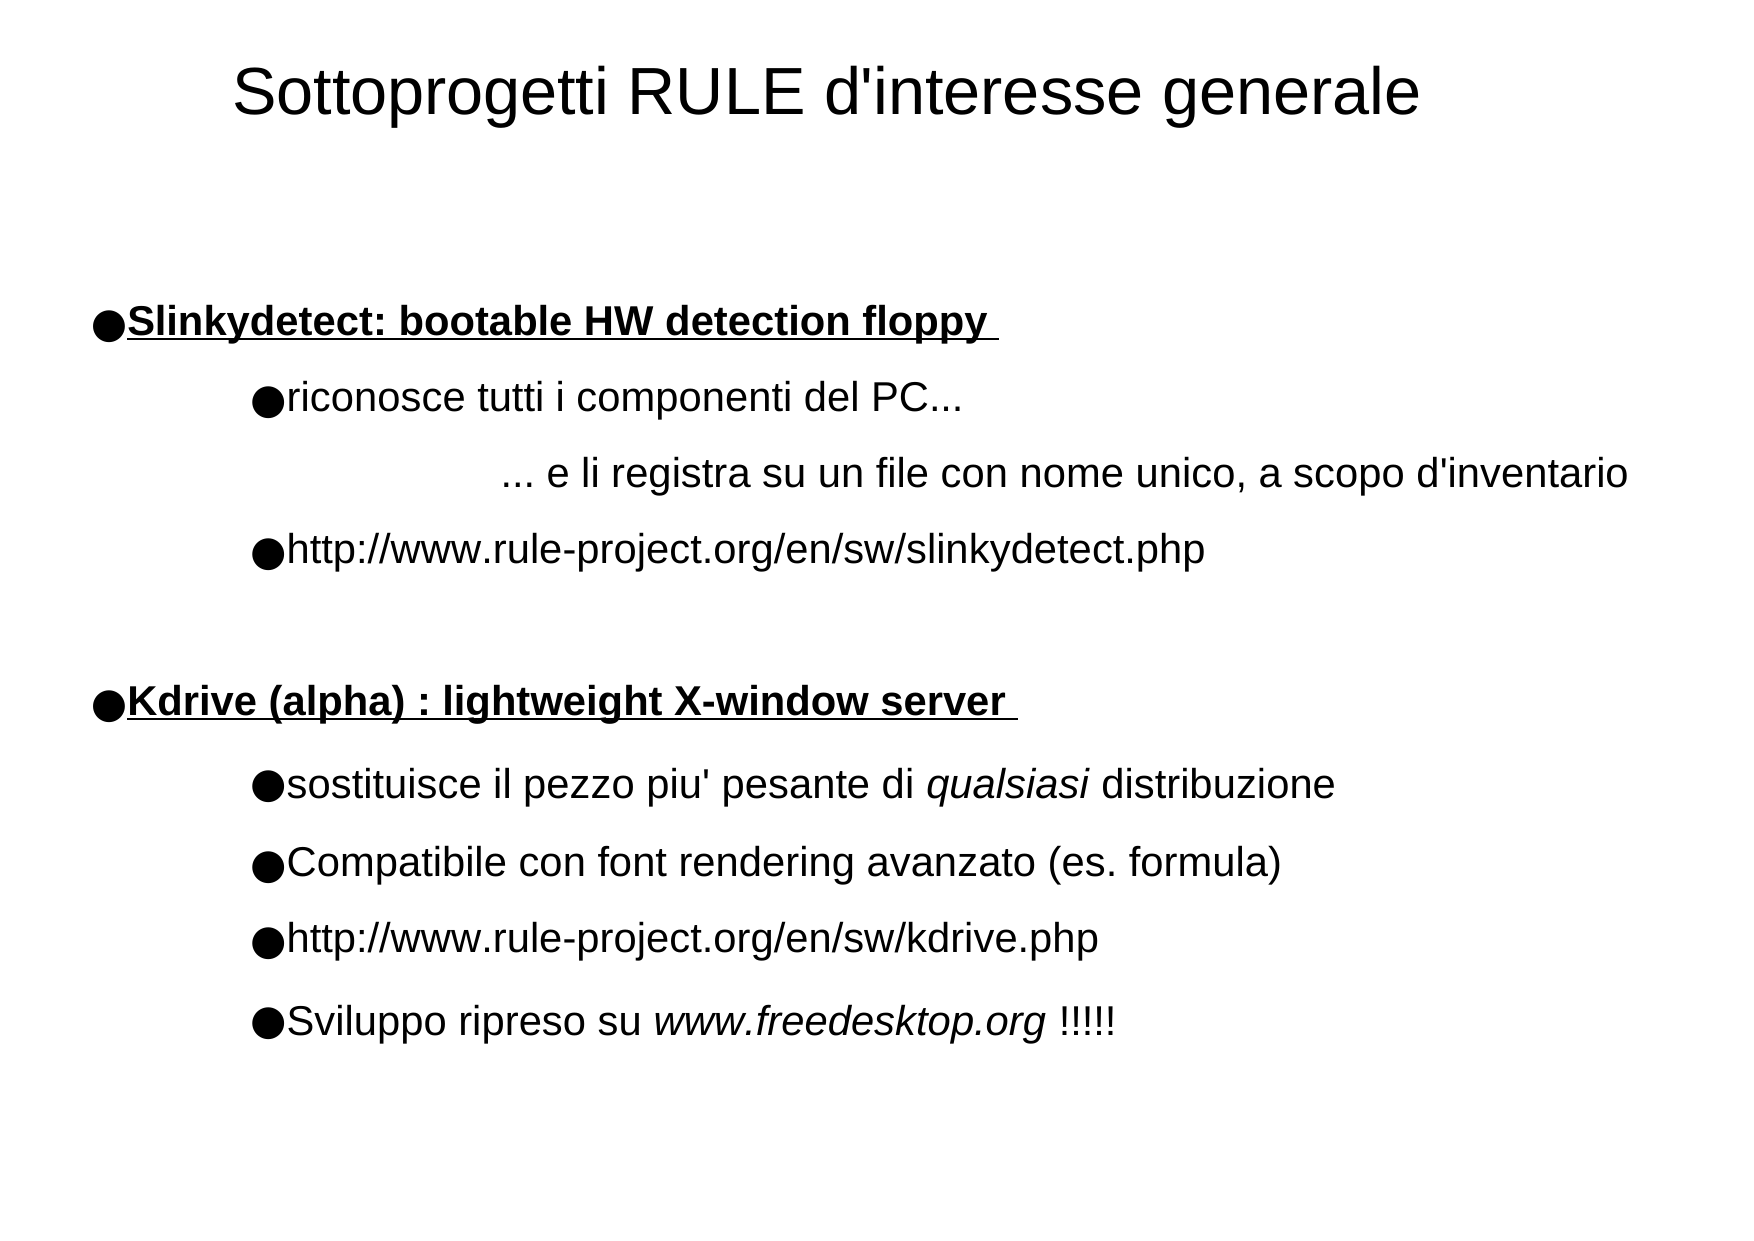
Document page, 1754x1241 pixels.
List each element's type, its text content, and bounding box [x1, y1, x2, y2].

text_box Sottoprogetti RULE d'interesse generale [68, 54, 1605, 138]
text_box Slinkydetect: bootable HW detection floppy riconosce tutti i componenti del PC... ... e li registra su un file con nome unico, a scopo d'inventario http://www.rule-project.org/en/sw/slinkydetect.php Kdrive (alpha) : lightweight X-window server sostituisce il pezzo piu' pesante di qualsiasi distribuzione Compatibile con font rendering avanzato (es. formula) http://www.rule-project.org/en/sw/kdrive.php Sviluppo ripreso su www.freedesktop.org !!!!! [73, 297, 1641, 1097]
